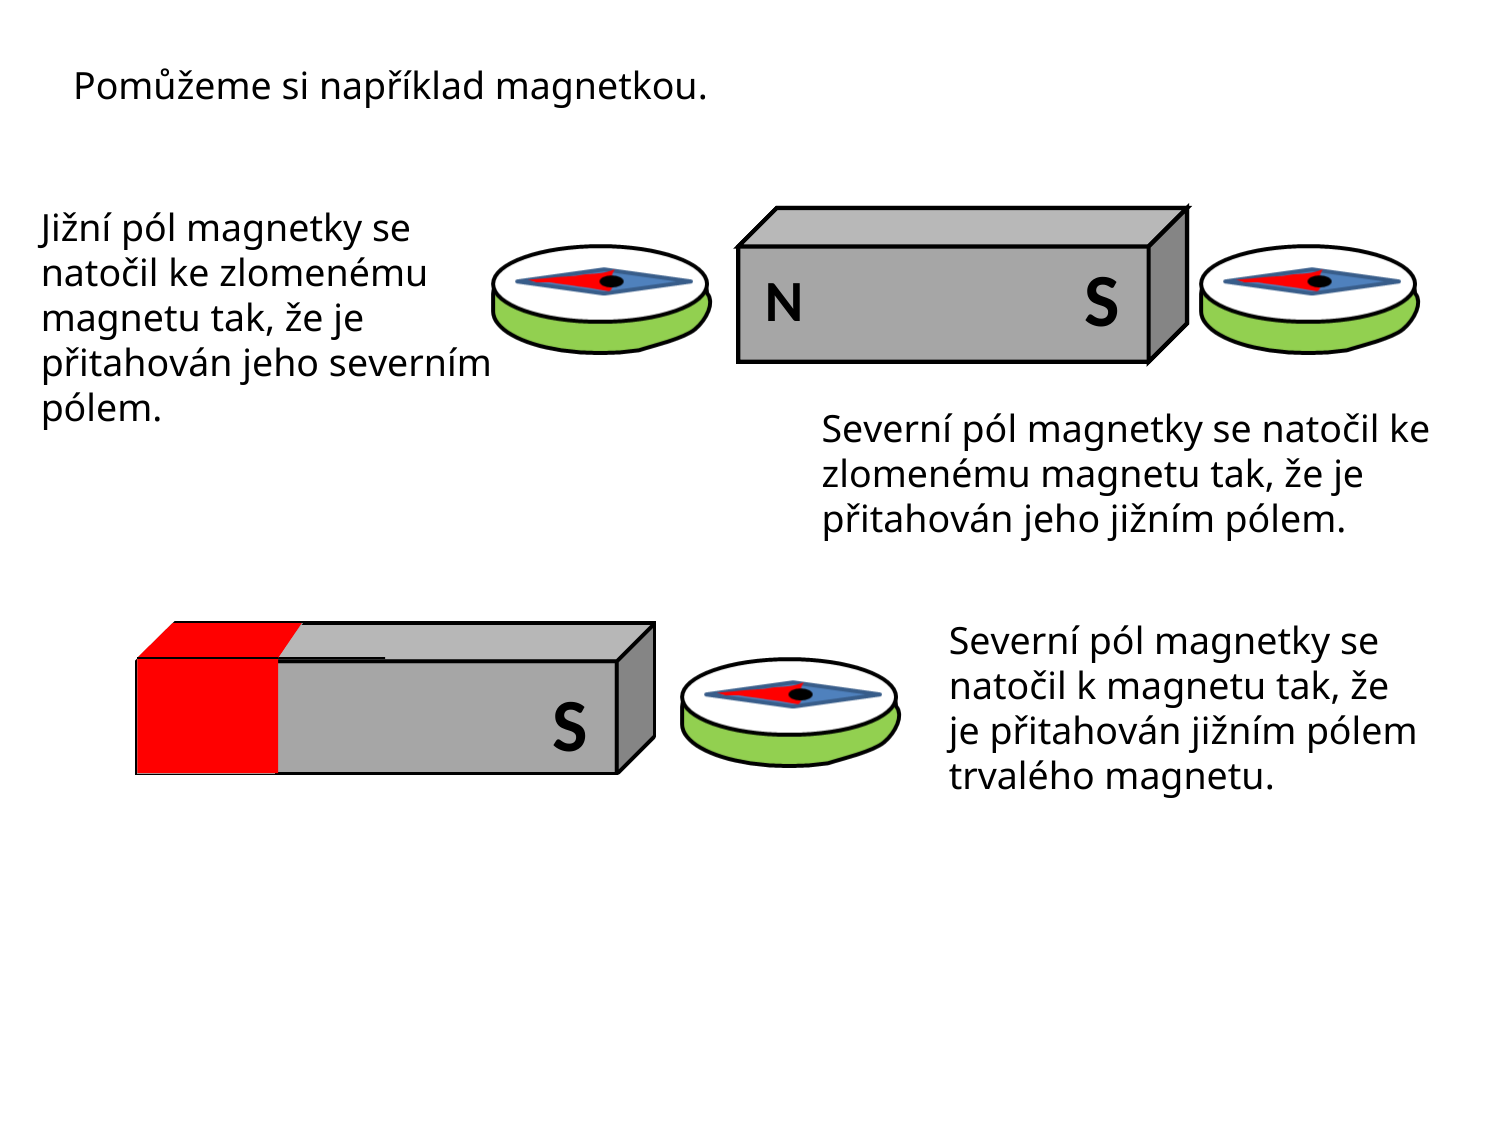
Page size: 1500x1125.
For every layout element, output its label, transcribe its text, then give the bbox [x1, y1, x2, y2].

text_box N [749, 255, 820, 341]
picture [490, 243, 713, 356]
picture [1198, 243, 1421, 356]
text_box Severní pól magnetky se natočil k magnetu tak, že je přitahován jižním pólem trvalého magnetu. [934, 609, 1434, 806]
text_box [137, 623, 302, 774]
text_box Severní pól magnetky se natočil ke zlomenému magnetu tak, že je přitahován jeho jižním pólem. [806, 397, 1447, 548]
picture [135, 621, 656, 775]
picture [679, 656, 902, 770]
text_box Jižní pól magnetky se natočil ke zlomenému magnetu tak, že je přitahován jeho severním pólem. [26, 196, 508, 437]
text_box S [1069, 243, 1135, 349]
text_box Pomůžeme si například magnetkou. [58, 54, 724, 116]
text_box S [537, 668, 604, 775]
text_box [738, 208, 1188, 362]
